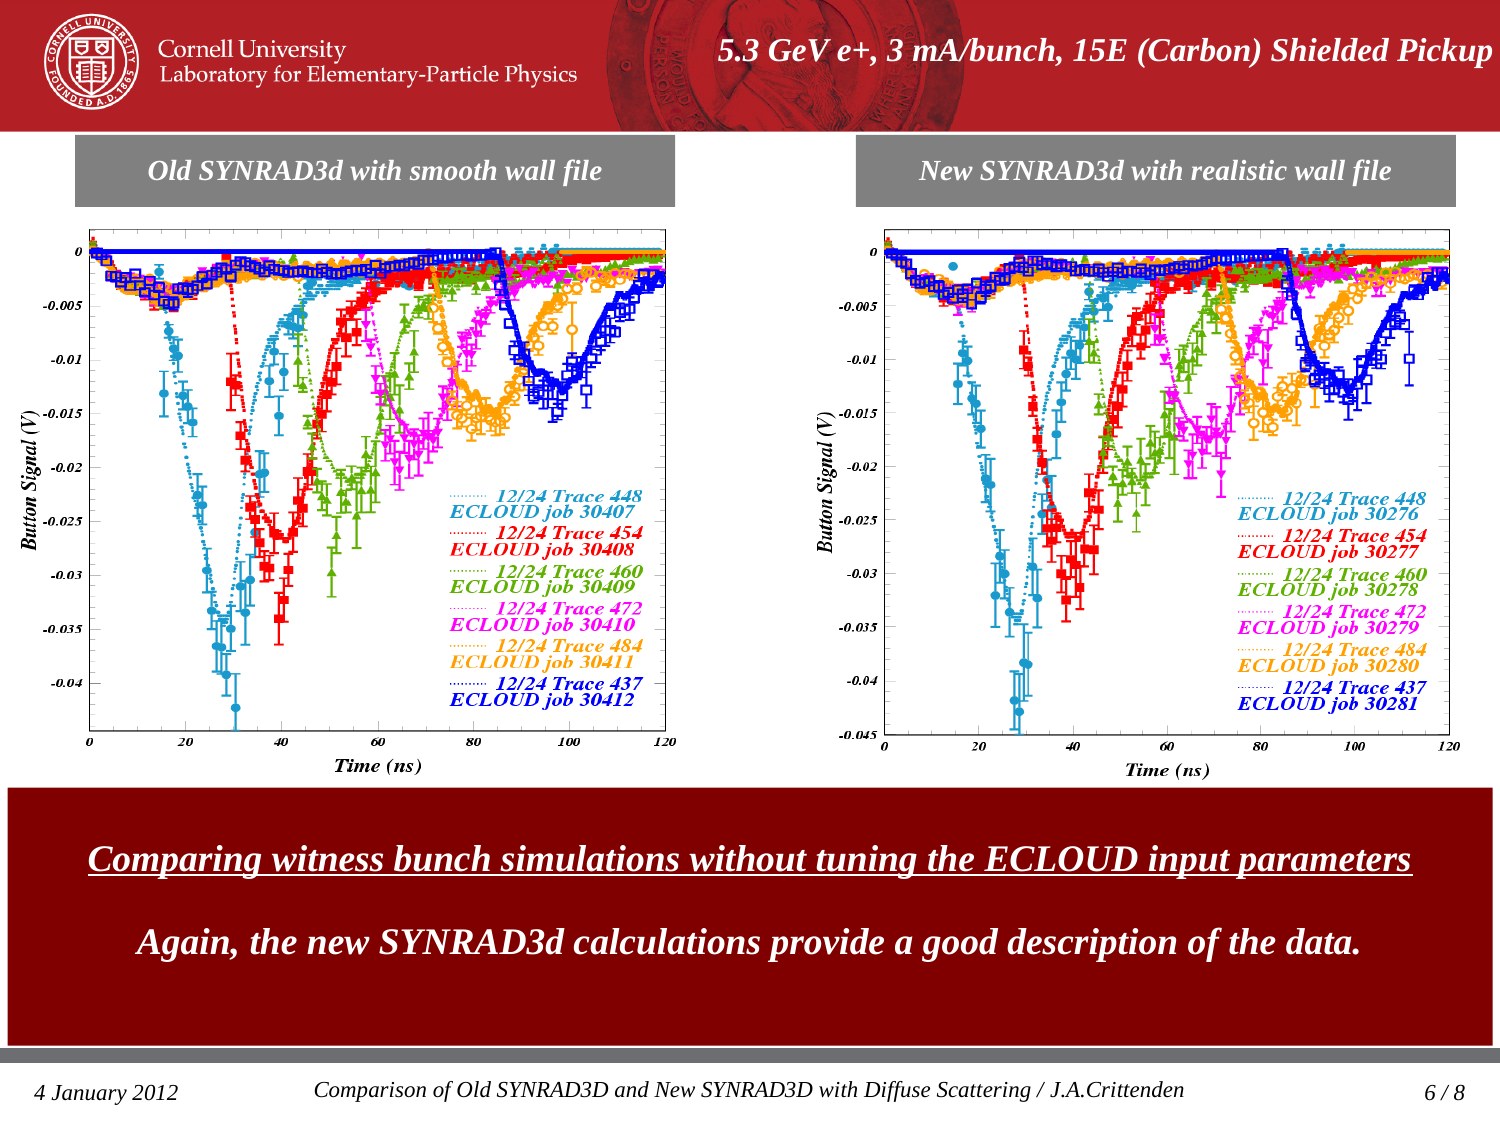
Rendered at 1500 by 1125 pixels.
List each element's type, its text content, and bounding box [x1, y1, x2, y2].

text_box 5.3 GeV e+, 3 mA/bunch, 15E (Carbon) Shielded Pickup [712, 0, 1500, 113]
picture [15, 224, 682, 781]
text_box New SYNRAD3d with realistic wall file [855, 134, 1456, 207]
text_box Old SYNRAD3d with smooth wall file [75, 134, 676, 207]
picture [811, 224, 1463, 782]
text_box Comparing witness bunch simulations without tuning the ECLOUD input parameters Again, the new SYNRAD3d calculations provide a good description of the data. [7, 787, 1493, 1046]
picture [0, 0, 1500, 132]
